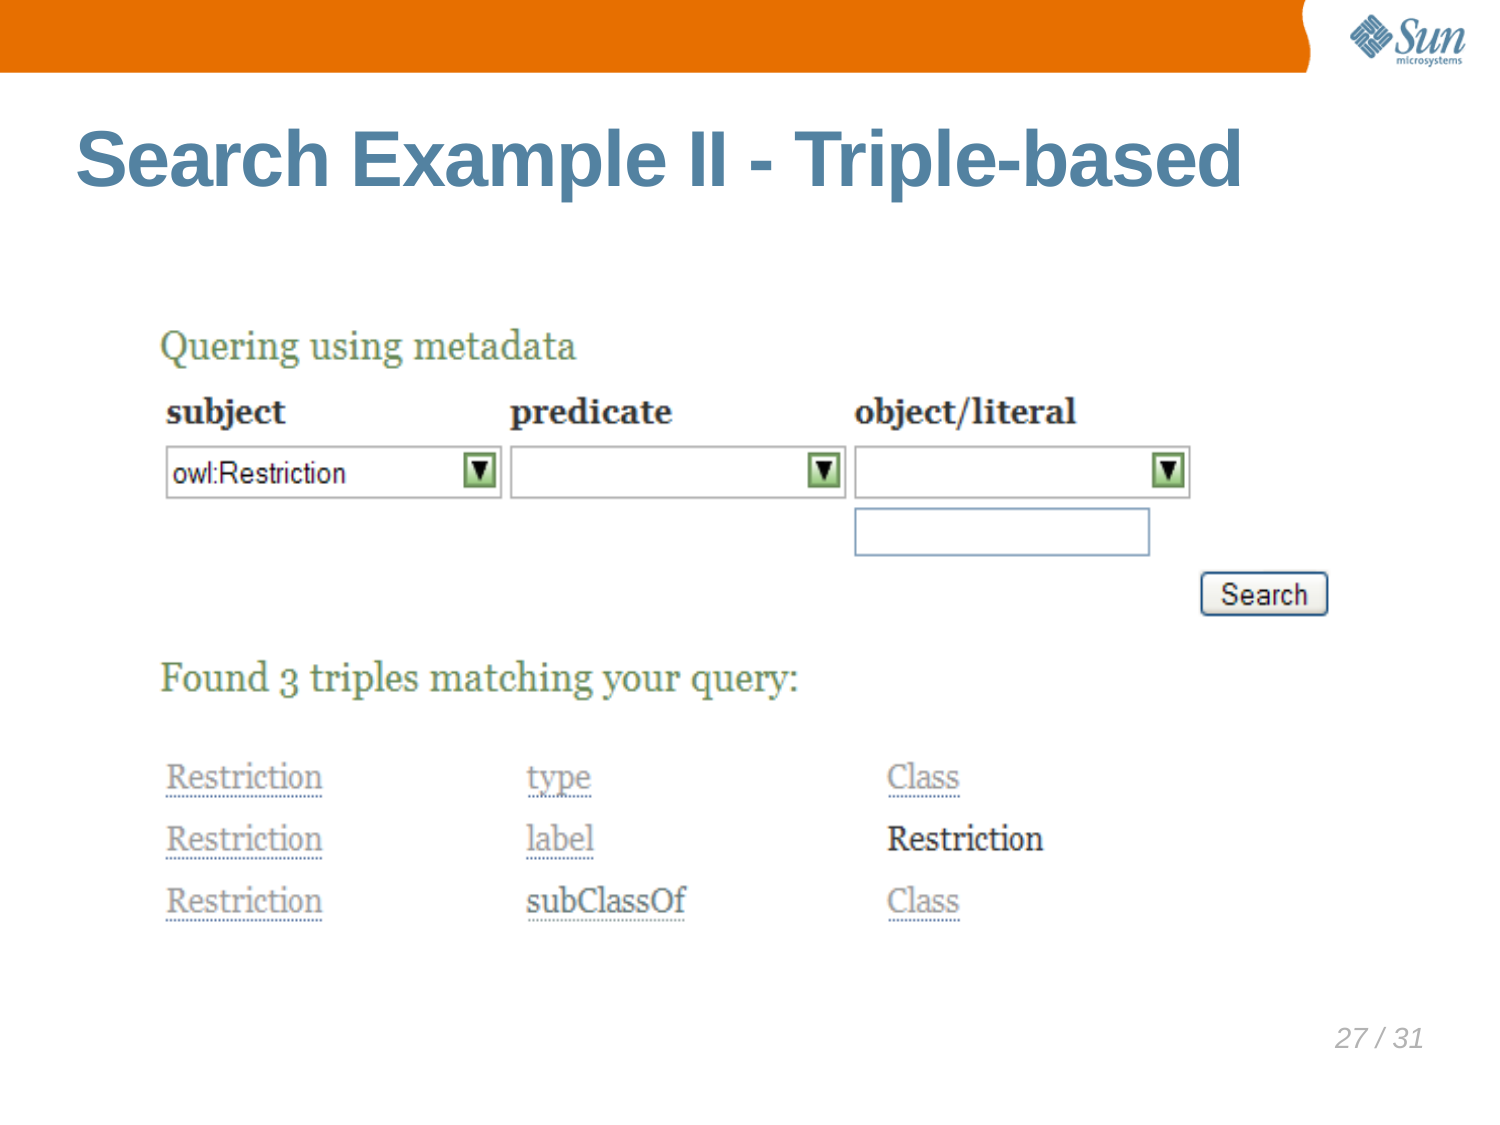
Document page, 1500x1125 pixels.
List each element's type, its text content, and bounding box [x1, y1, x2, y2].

picture [134, 318, 1347, 944]
picture [0, 0, 1500, 75]
title Search Example II - Triple-based [75, 122, 1438, 228]
